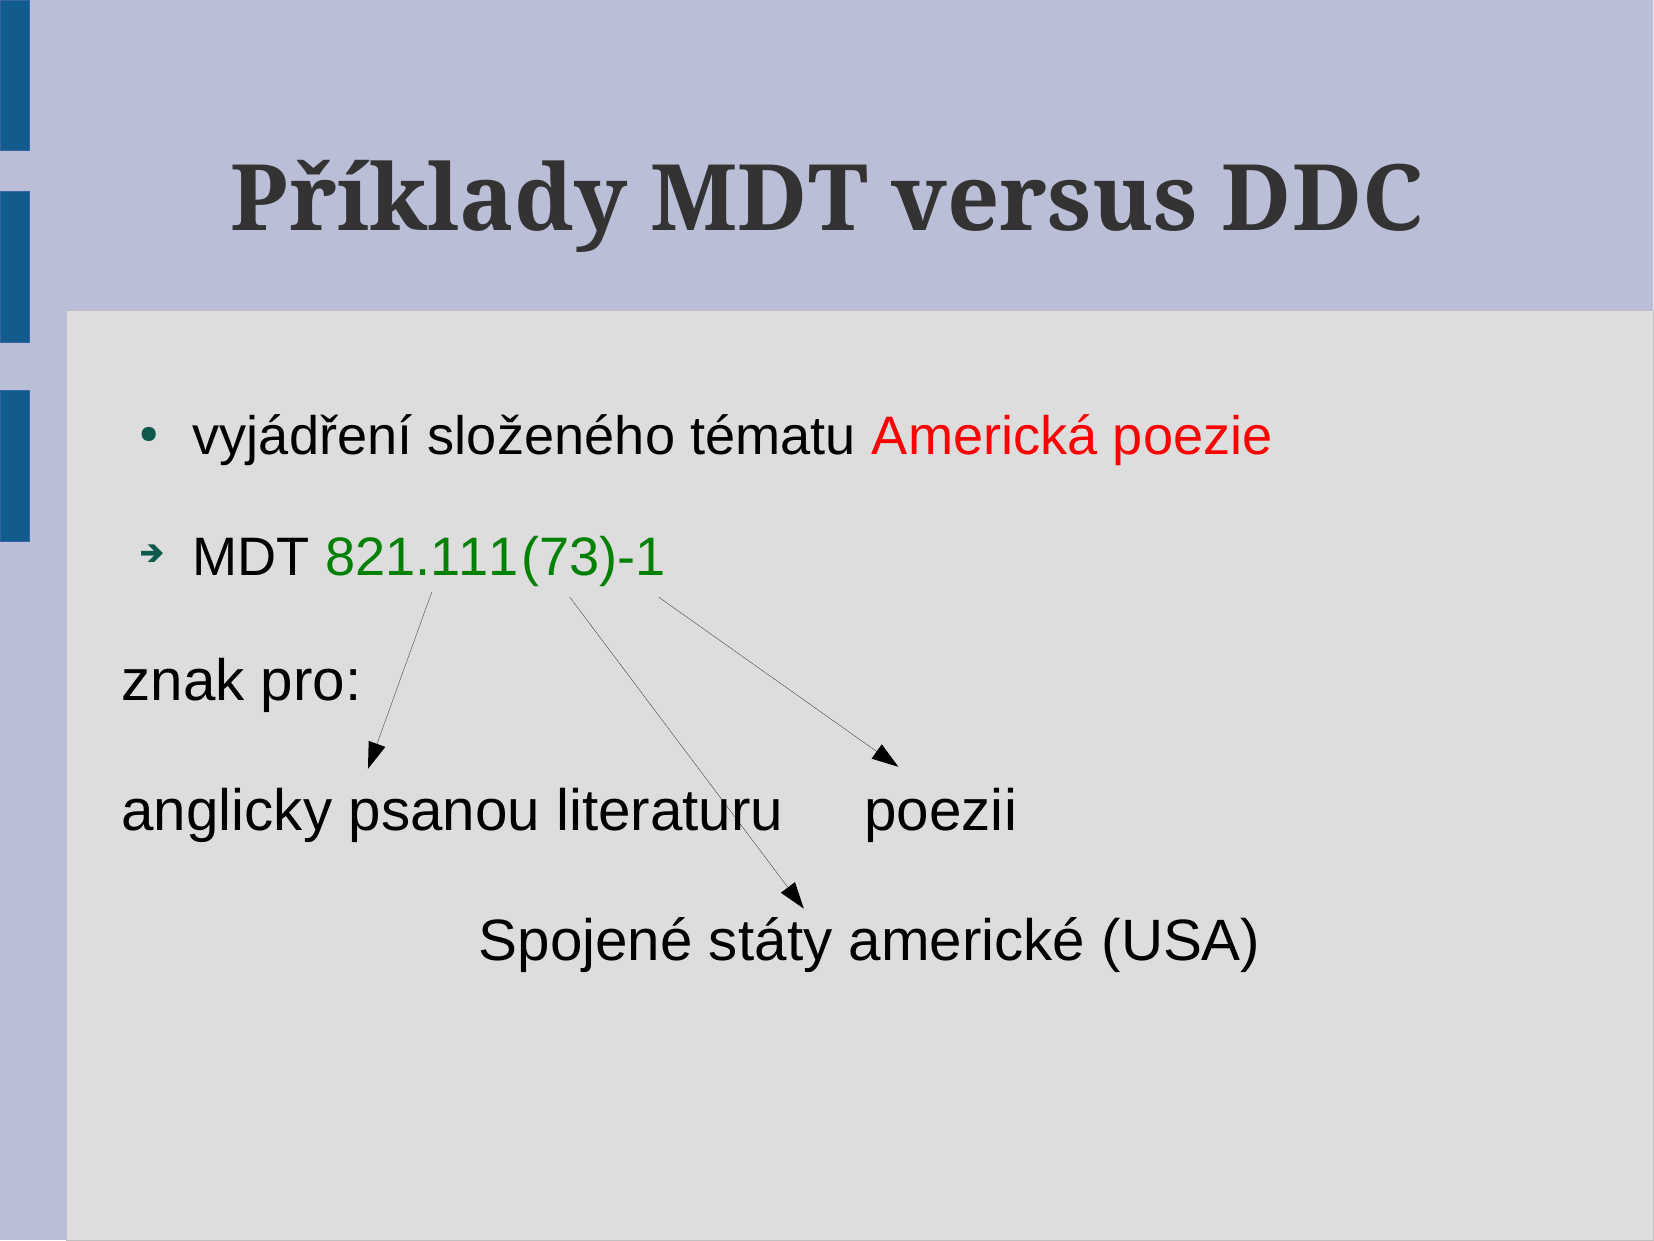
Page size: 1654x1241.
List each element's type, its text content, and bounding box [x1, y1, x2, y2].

title Příklady MDT versus DDC [121, 98, 1534, 291]
list vyjádření složeného tématu Americká poezie MDT 821.111(73)-1 znak pro: anglicky psanou literaturu poezii Spojené státy americké (USA) [121, 344, 1534, 1112]
